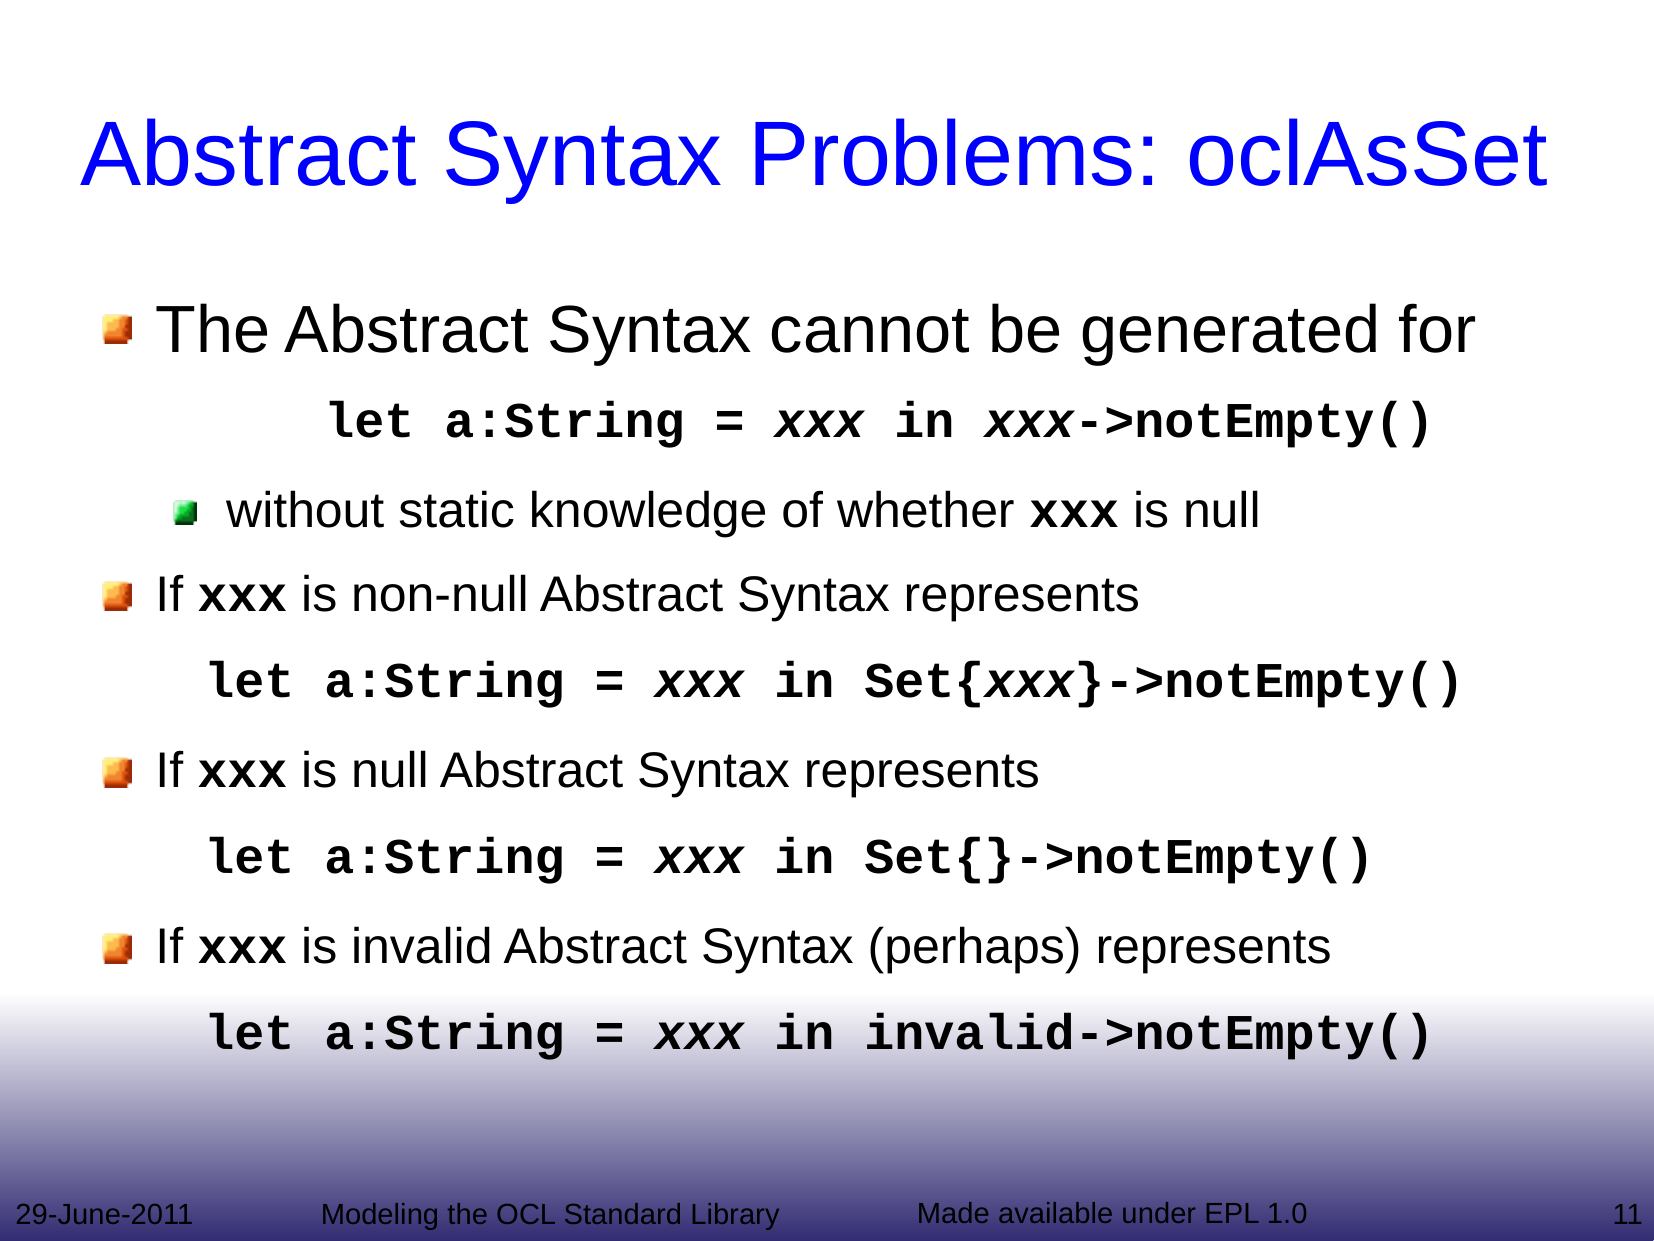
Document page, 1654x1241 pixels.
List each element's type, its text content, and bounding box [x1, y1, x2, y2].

title Abstract Syntax Problems: oclAsSet [34, 44, 1597, 263]
list The Abstract Syntax cannot be generated for let a:String = xxx in xxx->notEmpty() without static knowledge of whether xxx is null If xxx is non-null Abstract Syntax represents let a:String = xxx in Set{xxx}->notEmpty() If xxx is null Abstract Syntax represents let a:String = xxx in Set{}->notEmpty() If xxx is invalid Abstract Syntax (perhaps) represents let a:String = xxx in invalid->notEmpty() [84, 291, 1573, 1111]
